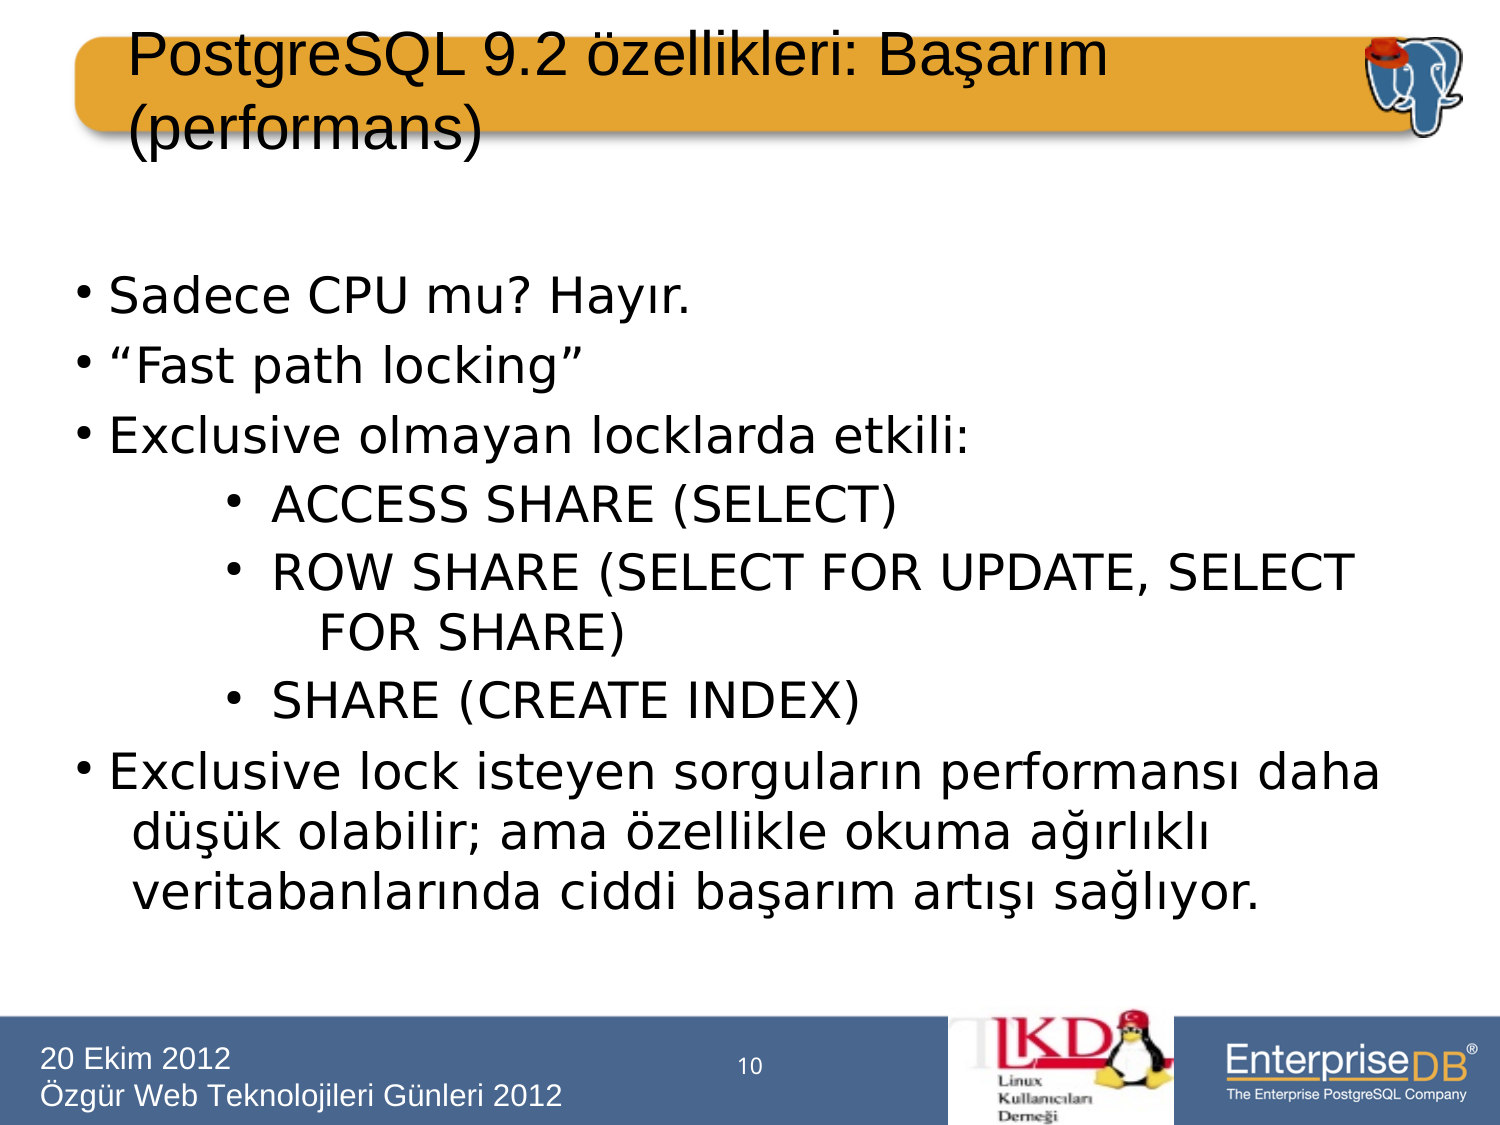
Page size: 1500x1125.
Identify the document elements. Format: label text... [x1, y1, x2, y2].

list Sadece CPU mu? Hayır. “Fast path locking” Exclusive olmayan locklarda etkili: ACCESS SHARE (SELECT) ROW SHARE (SELECT FOR UPDATE, SELECT FOR SHARE) SHARE (CREATE INDEX) Exclusive lock isteyen sorguların performansı daha düşük olabilir; ama özellikle okuma ağırlıklı veritabanlarında ciddi başarım artışı sağlıyor. [75, 263, 1425, 1006]
title PostgreSQL 9.2 özellikleri: Başarım (performans) [112, 4, 1388, 171]
picture [0, 0, 1500, 1125]
